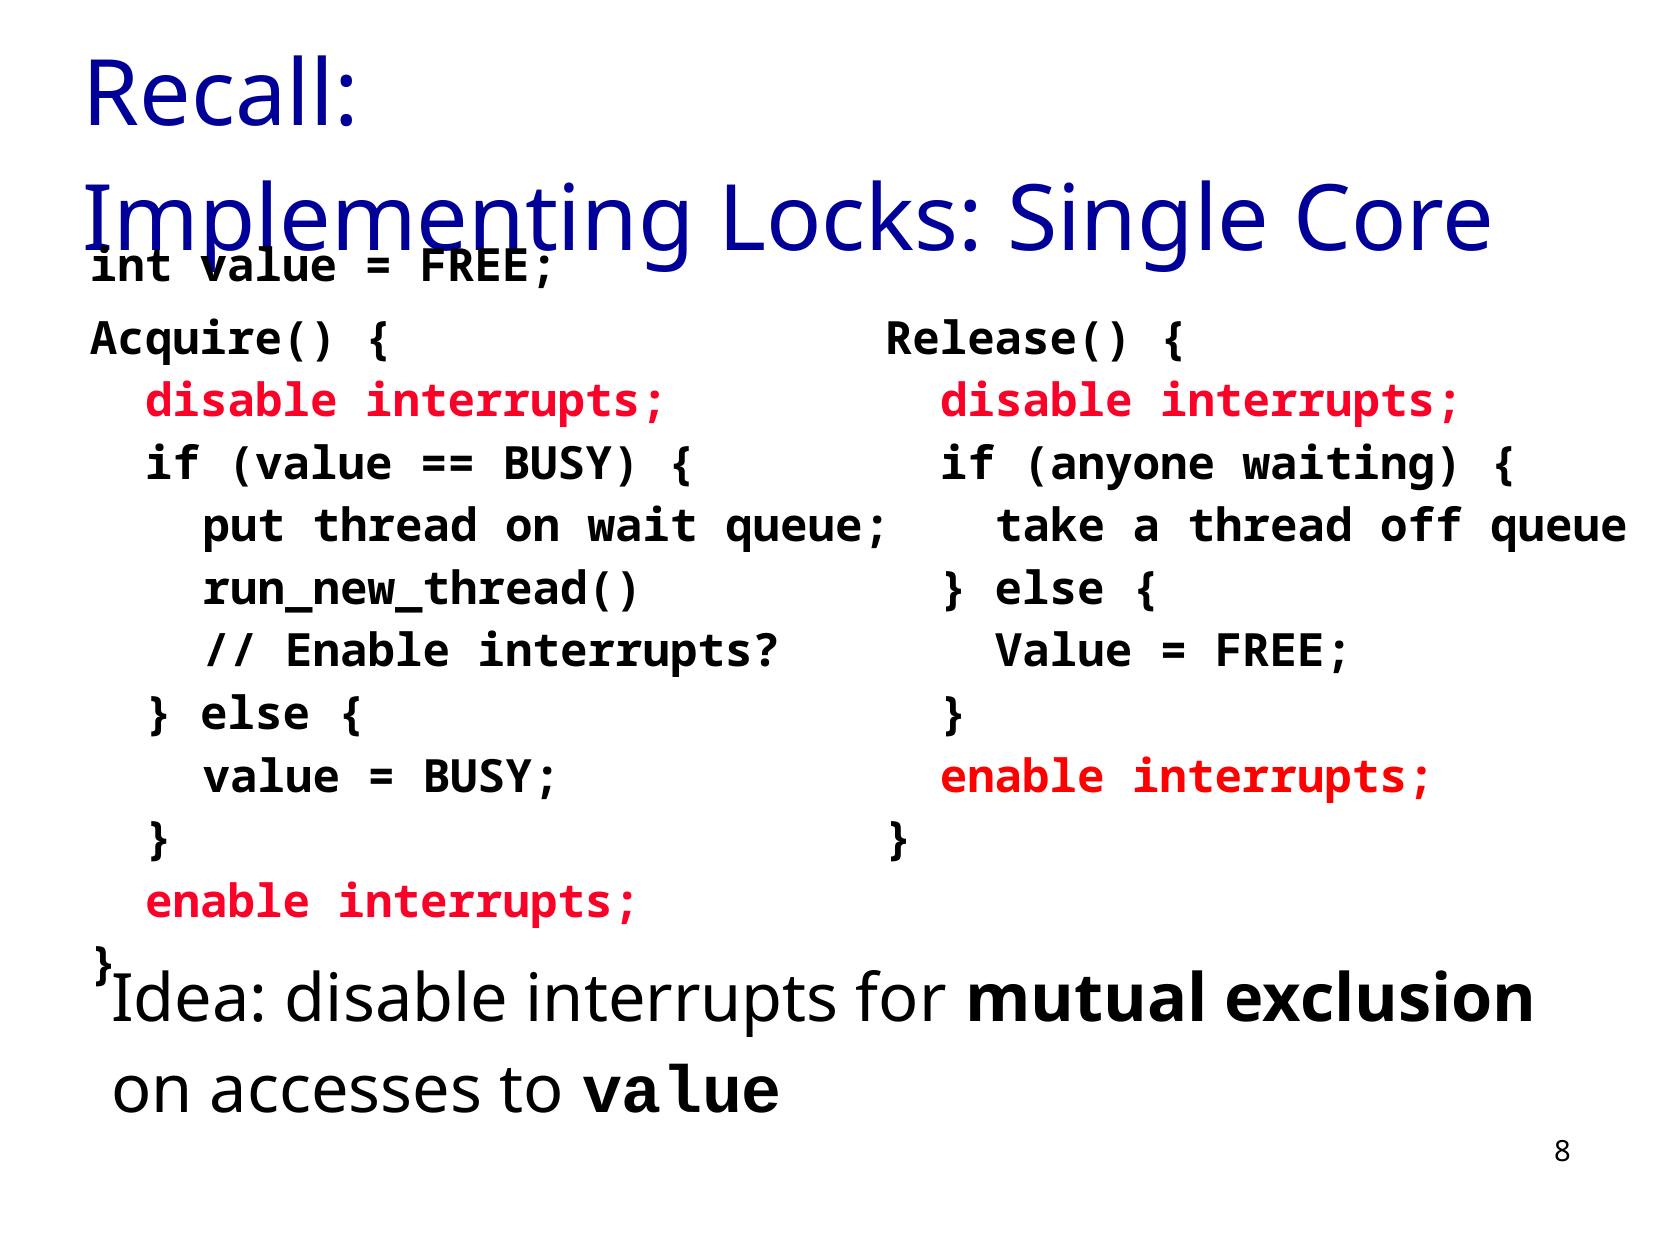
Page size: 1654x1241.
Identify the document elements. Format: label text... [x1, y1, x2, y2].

text_box Acquire() { disable interrupts; if (value == BUSY) { put thread on wait queue; run_new_thread() // Enable interrupts? } else { value = BUSY; } enable interrupts; } [75, 333, 931, 949]
text_box Release() { disable interrupts; if (anyone waiting) { take a thread off queue } else { Value = FREE; } enable interrupts; } [870, 297, 1654, 886]
title Recall: Implementing Locks: Single Core [82, 49, 1571, 257]
text_box int value = FREE; [75, 225, 901, 333]
list Idea: disable interrupts for mutual exclusion on accesses to value [75, 949, 1586, 1145]
